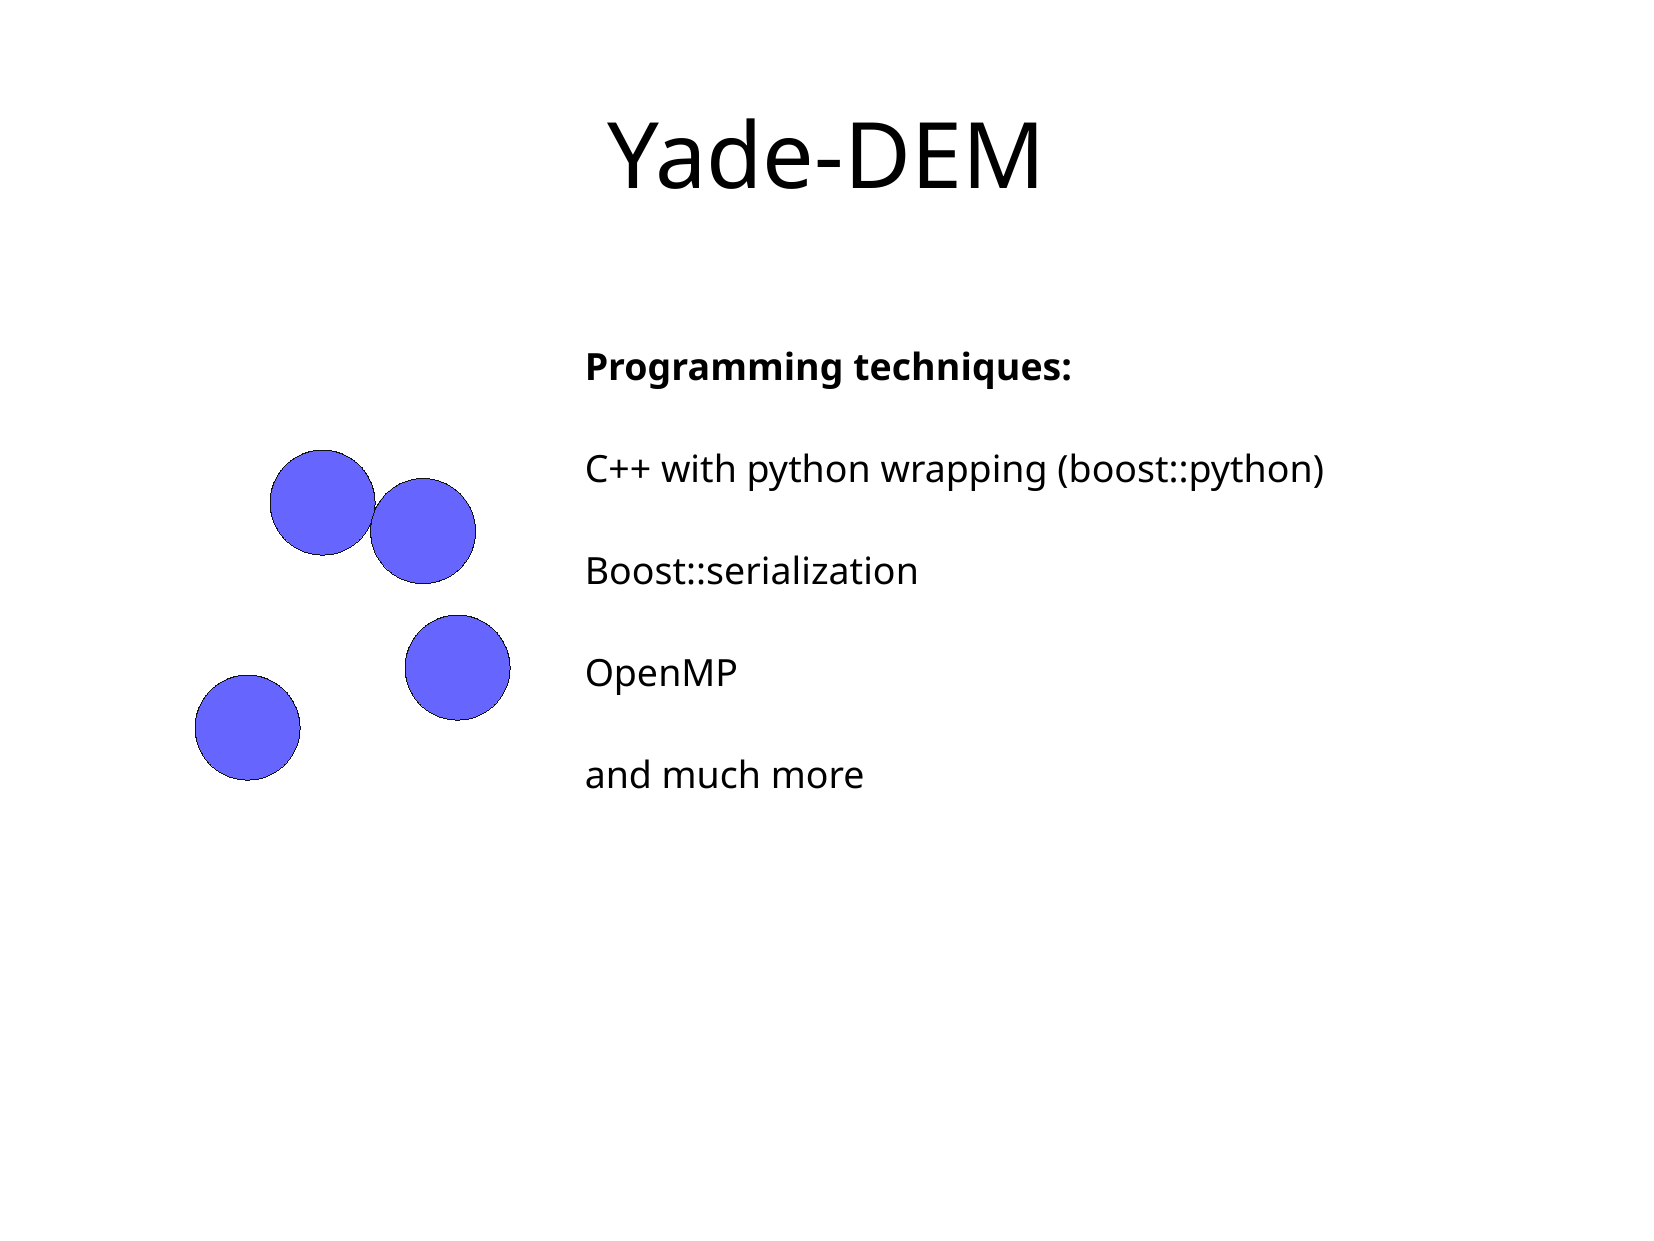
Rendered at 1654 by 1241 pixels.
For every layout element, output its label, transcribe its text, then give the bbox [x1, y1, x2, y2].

text_box [405, 615, 511, 721]
text_box [270, 450, 476, 584]
text_box Programming techniques: C++ with python wrapping (boost::python) Boost::serialization OpenMP and much more [570, 333, 1516, 928]
title Yade-DEM [82, 49, 1571, 257]
text_box [195, 675, 301, 781]
